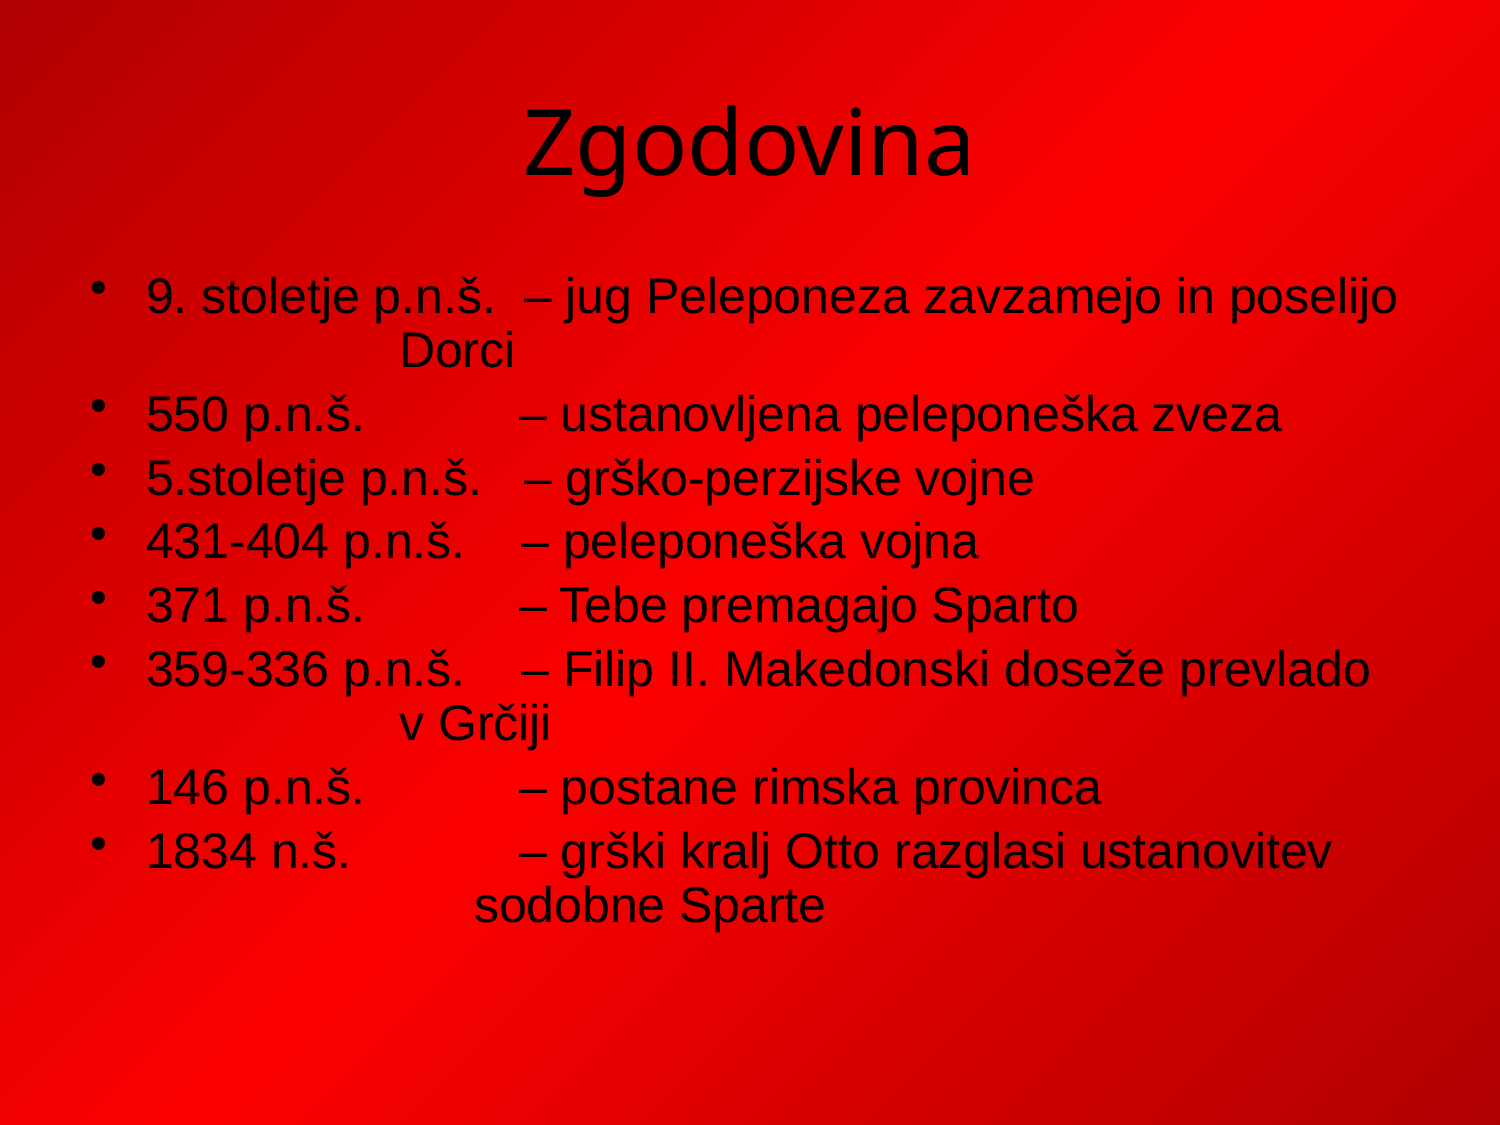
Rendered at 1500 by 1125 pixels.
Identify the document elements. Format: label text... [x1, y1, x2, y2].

title Zgodovina [75, 45, 1425, 233]
list 9. stoletje p.n.š. – jug Peleponeza zavzamejo in poselijo Dorci 550 p.n.š. – ustanovljena peleponeška zveza 5.stoletje p.n.š. – grško-perzijske vojne 431-404 p.n.š. – peleponeška vojna 371 p.n.š. – Tebe premagajo Sparto 359-336 p.n.š. – Filip II. Makedonski doseže prevlado v Grčiji 146 p.n.š. – postane rimska provinca 1834 n.š. – grški kralj Otto razglasi ustanovitev sodobne Sparte [75, 262, 1425, 1005]
